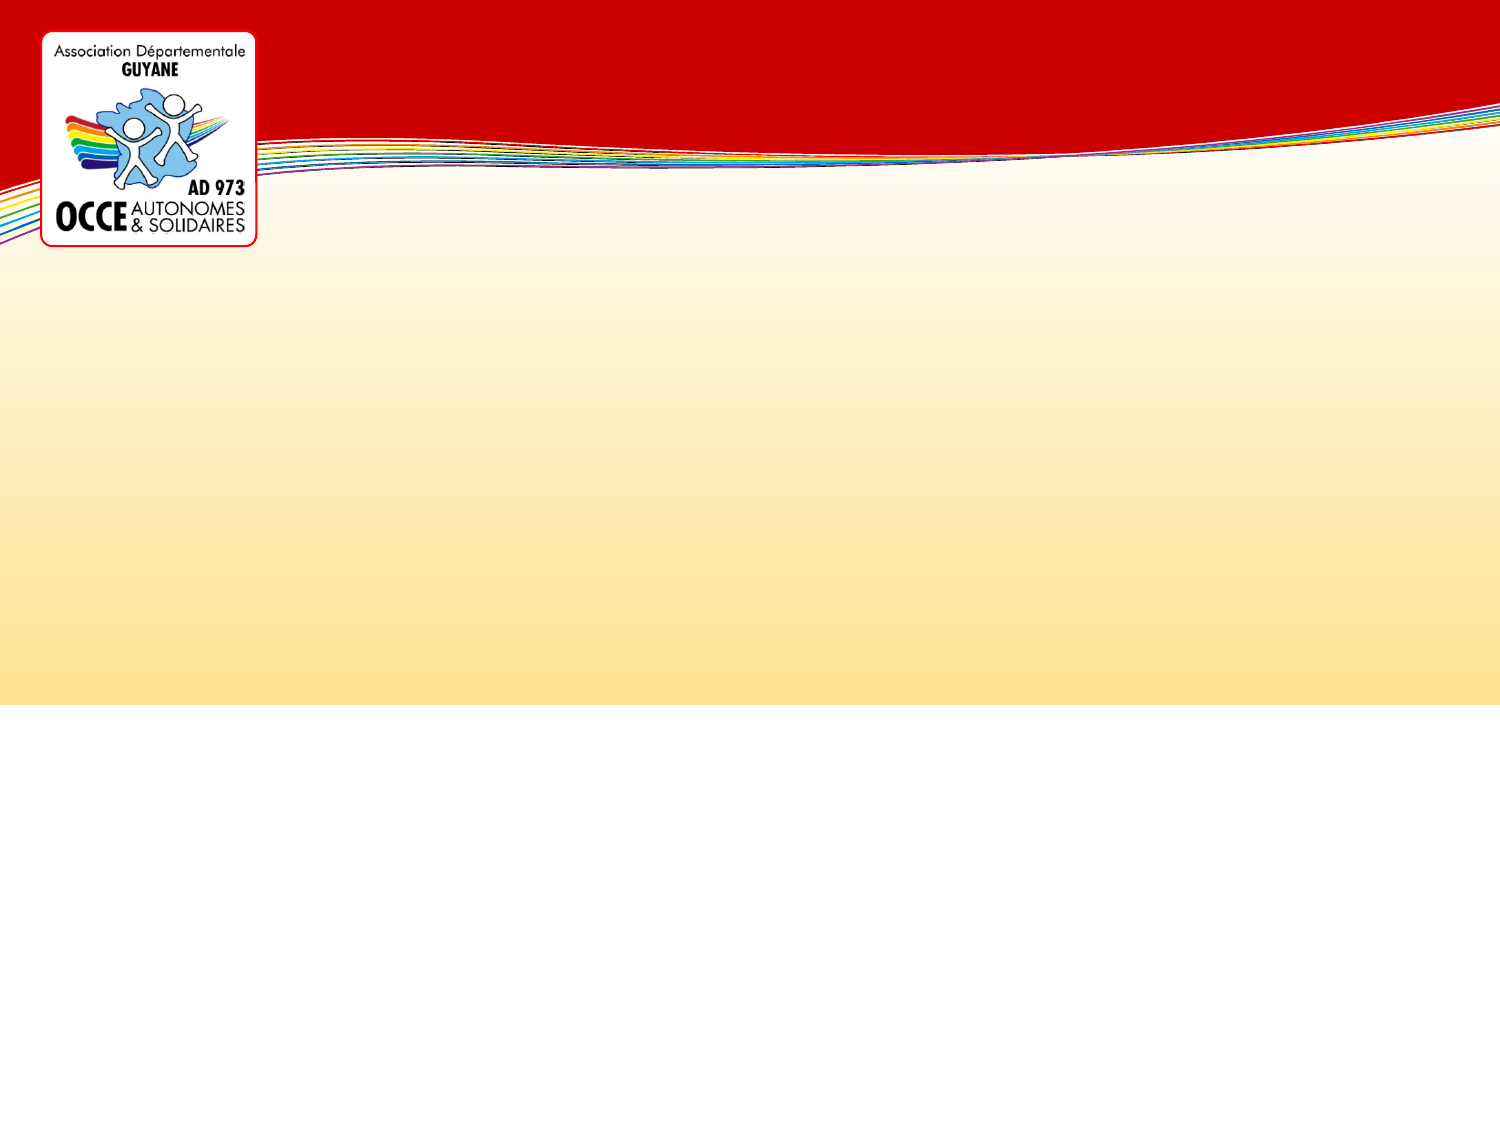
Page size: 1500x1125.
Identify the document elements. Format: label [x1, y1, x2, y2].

picture [54, 44, 245, 234]
